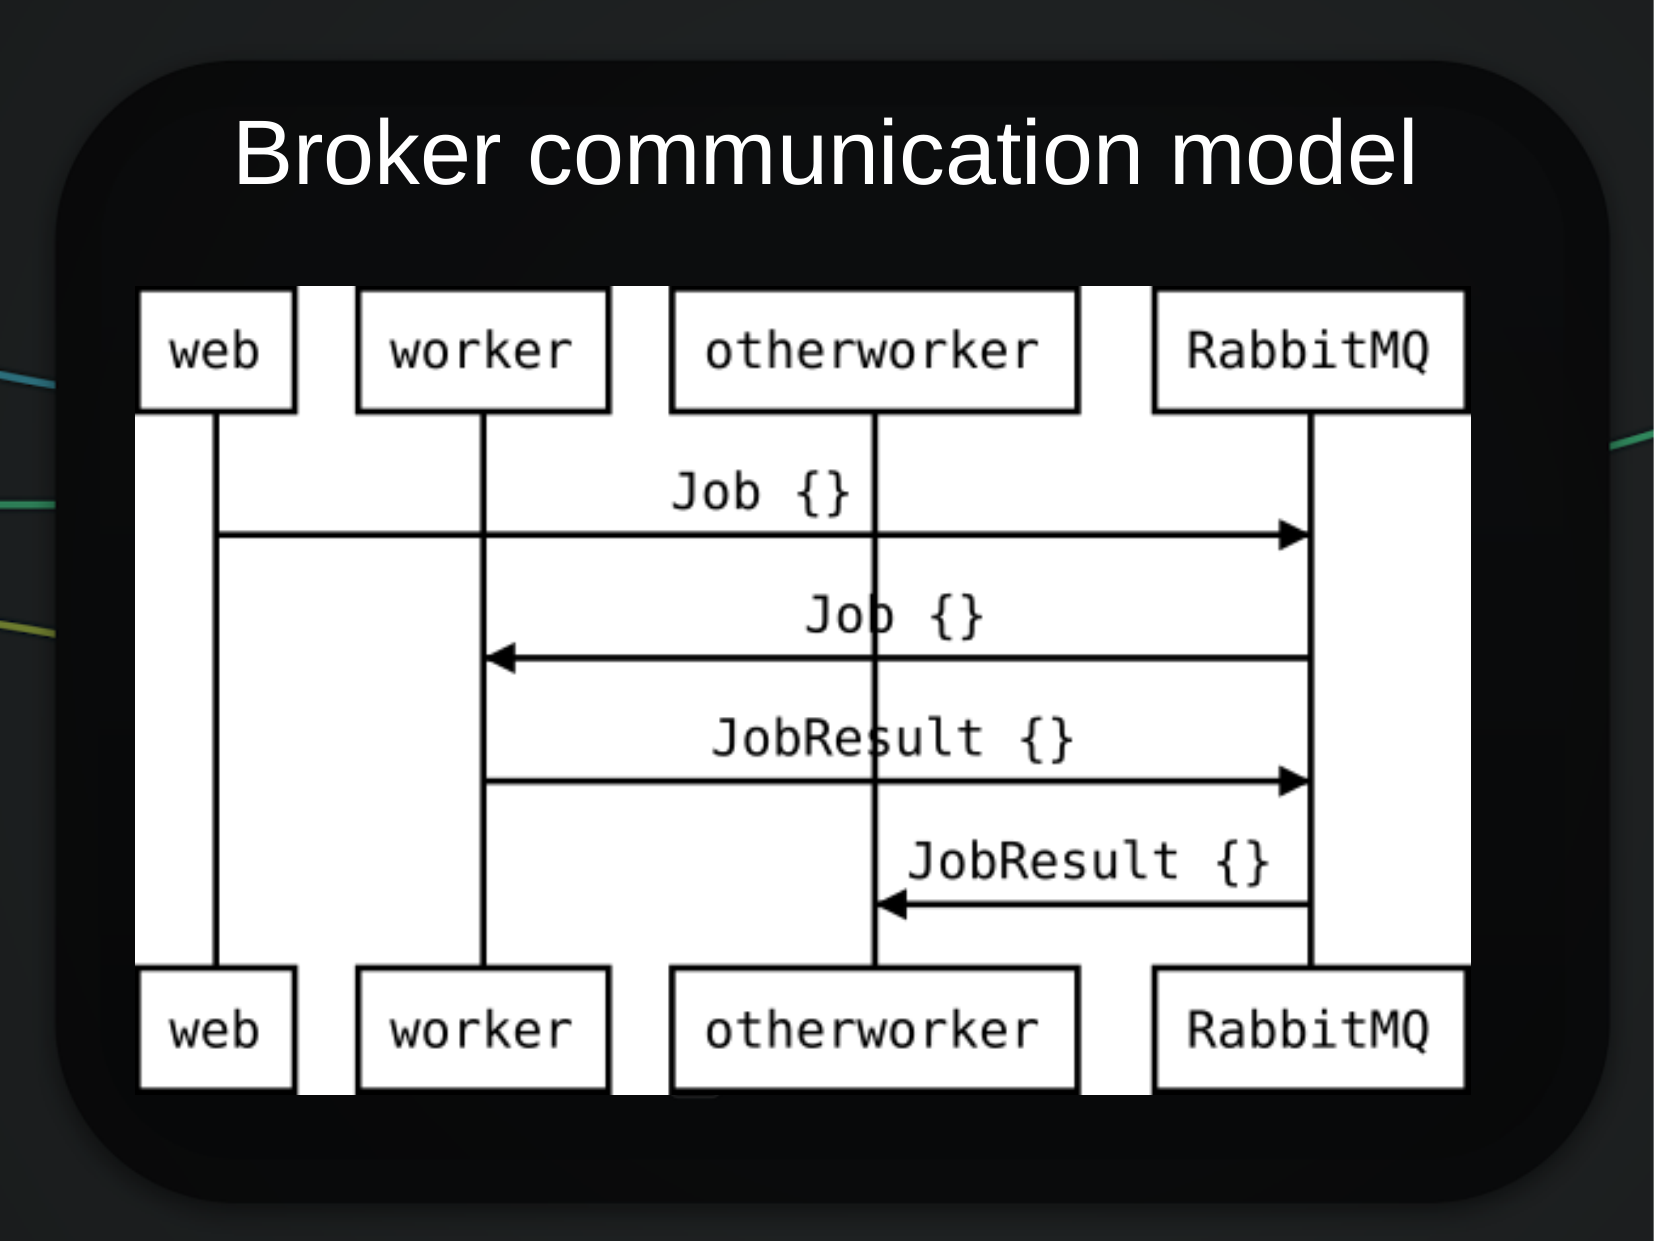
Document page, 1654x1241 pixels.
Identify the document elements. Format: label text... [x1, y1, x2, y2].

title Broker communication model [82, 49, 1571, 257]
picture [0, 0, 1654, 1241]
